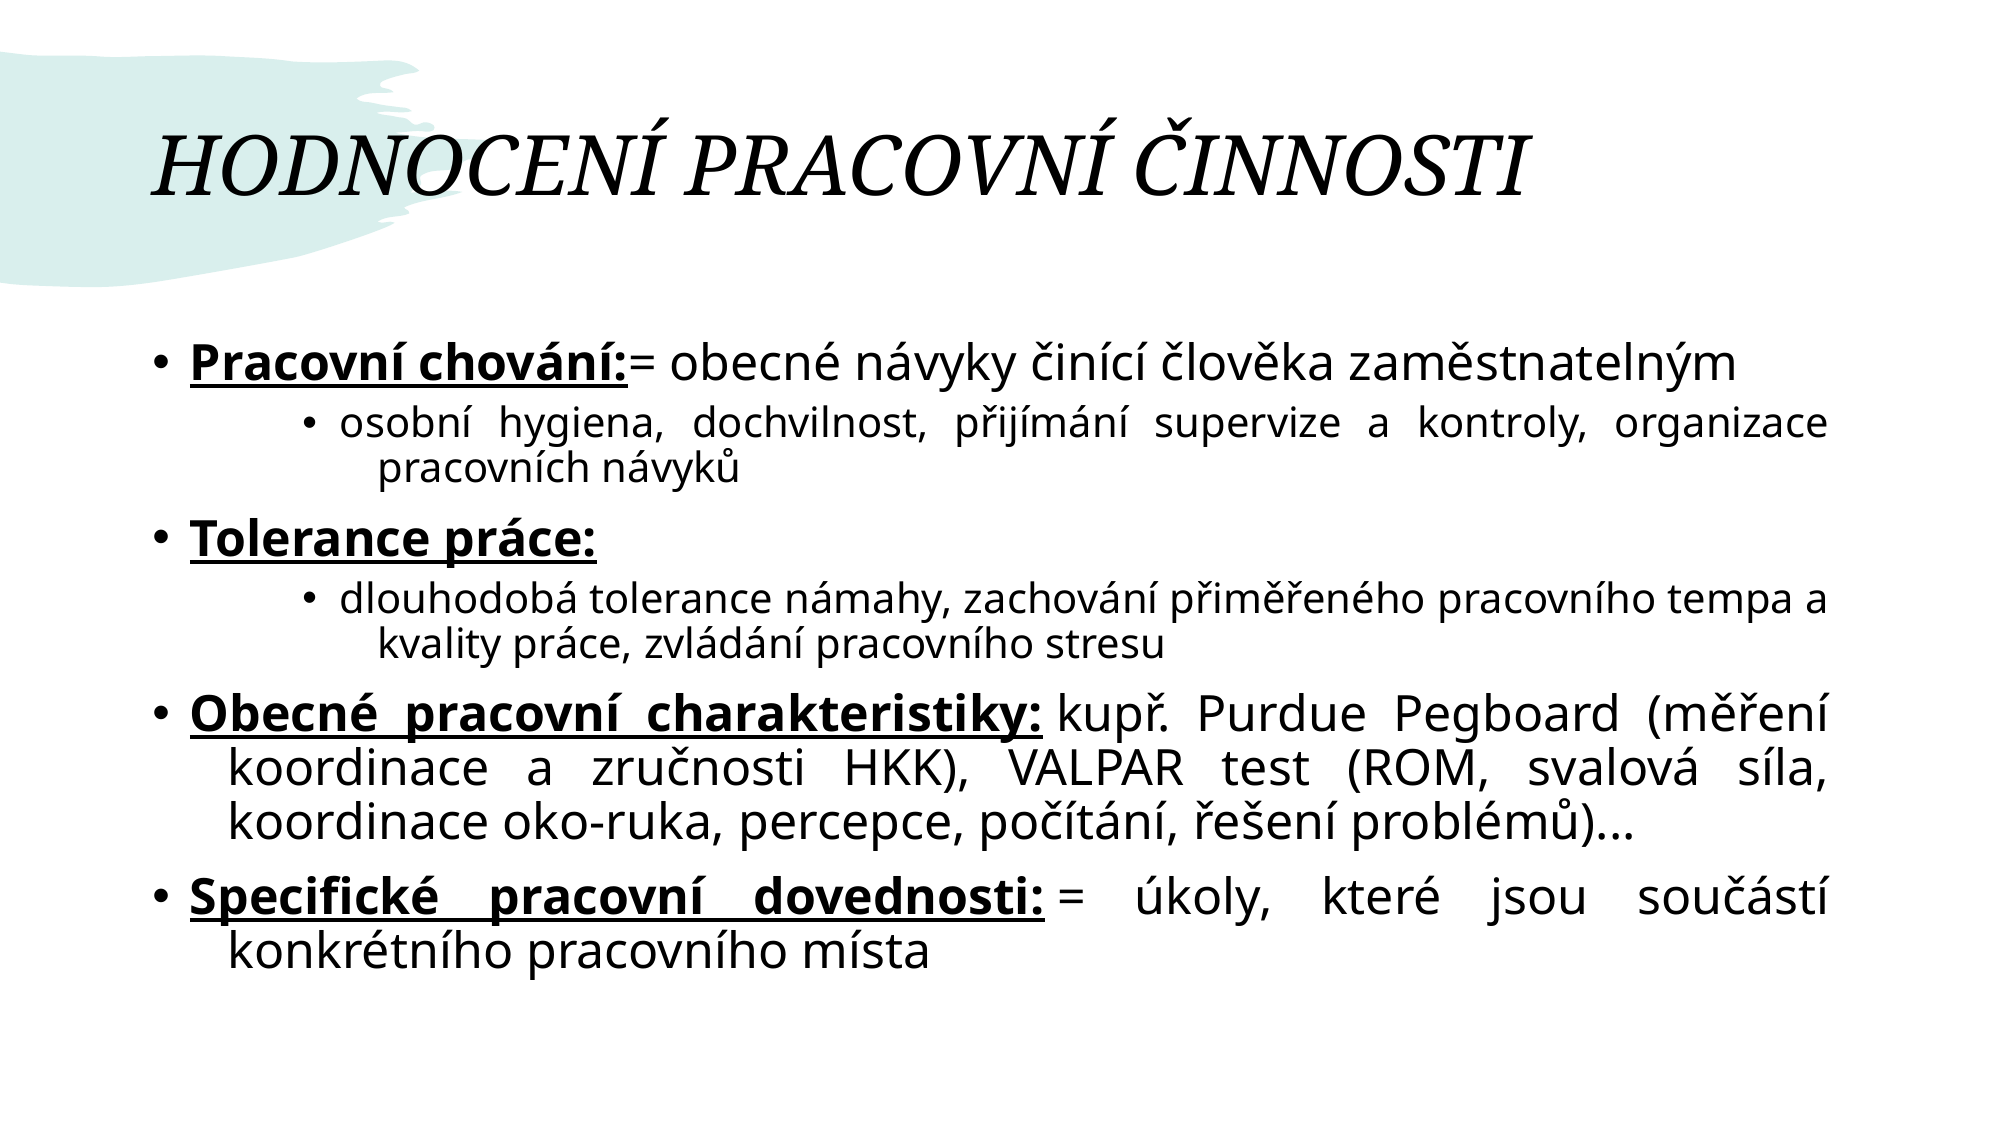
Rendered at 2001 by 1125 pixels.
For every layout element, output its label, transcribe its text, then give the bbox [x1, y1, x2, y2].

title HODNOCENÍ PRACOVNÍ ČINNOSTI [137, 59, 1863, 278]
list Pracovní chování:= obecné návyky činící člověka zaměstnatelným osobní hygiena, dochvilnost, přijímání supervize a kontroly, organizace pracovních návyků Tolerance práce: dlouhodobá tolerance námahy, zachování přiměřeného pracovního tempa a kvality práce, zvládání pracovního stresu Obecné pracovní charakteristiky: kupř. Purdue Pegboard (měření koordinace a zručnosti HKK), VALPAR test (ROM, svalová síla, koordinace oko-ruka, percepce, počítání, řešení problémů)... Specifické pracovní dovednosti: = úkoly, které jsou součástí konkrétního pracovního místa [137, 329, 1845, 1033]
